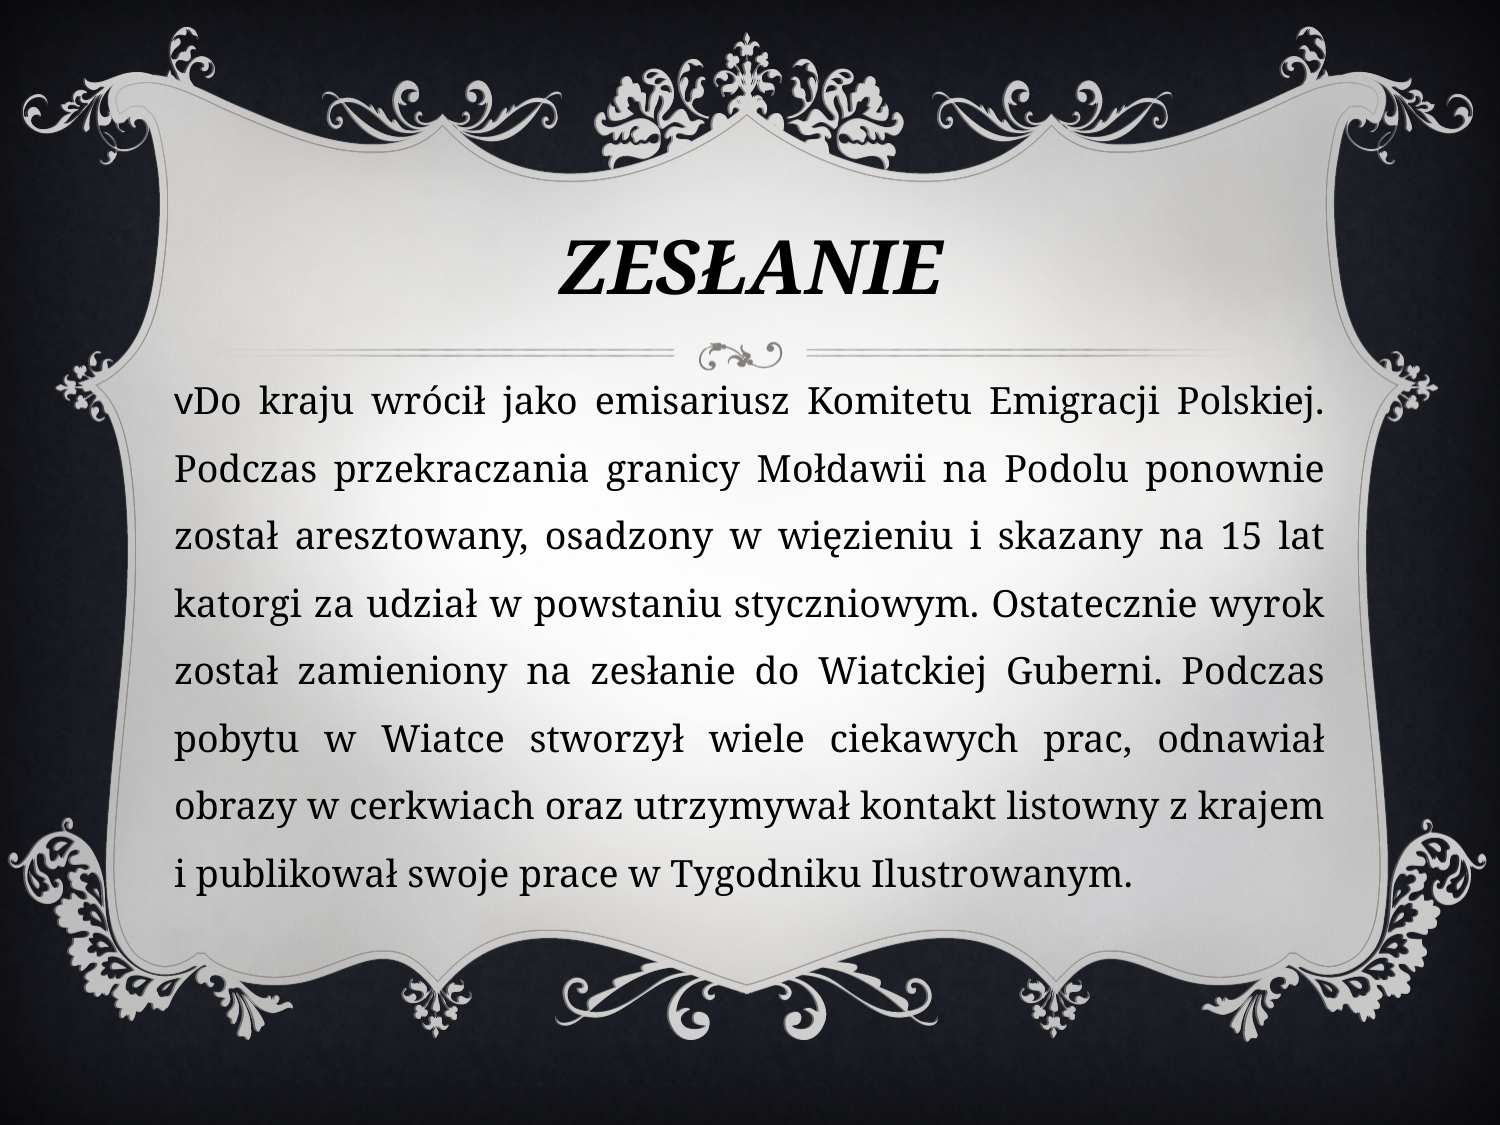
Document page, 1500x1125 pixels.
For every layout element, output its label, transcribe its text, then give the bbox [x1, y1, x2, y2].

title ZESŁANIE [225, 212, 1275, 325]
picture [0, 0, 1500, 1125]
list Do kraju wrócił jako emisariusz Komitetu Emigracji Polskiej. Podczas przekraczania granicy Mołdawii na Podolu ponownie został aresztowany, osadzony w więzieniu i skazany na 15 lat katorgi za udział w powstaniu styczniowym. Ostatecznie wyrok został zamieniony na zesłanie do Wiatckiej Guberni. Podczas pobytu w Wiatce stworzył wiele ciekawych prac, odnawiał obrazy w cerkwiach oraz utrzymywał kontakt listowny z krajem i publikował swoje prace w Tygodniku Ilustrowanym. [159, 347, 1341, 886]
